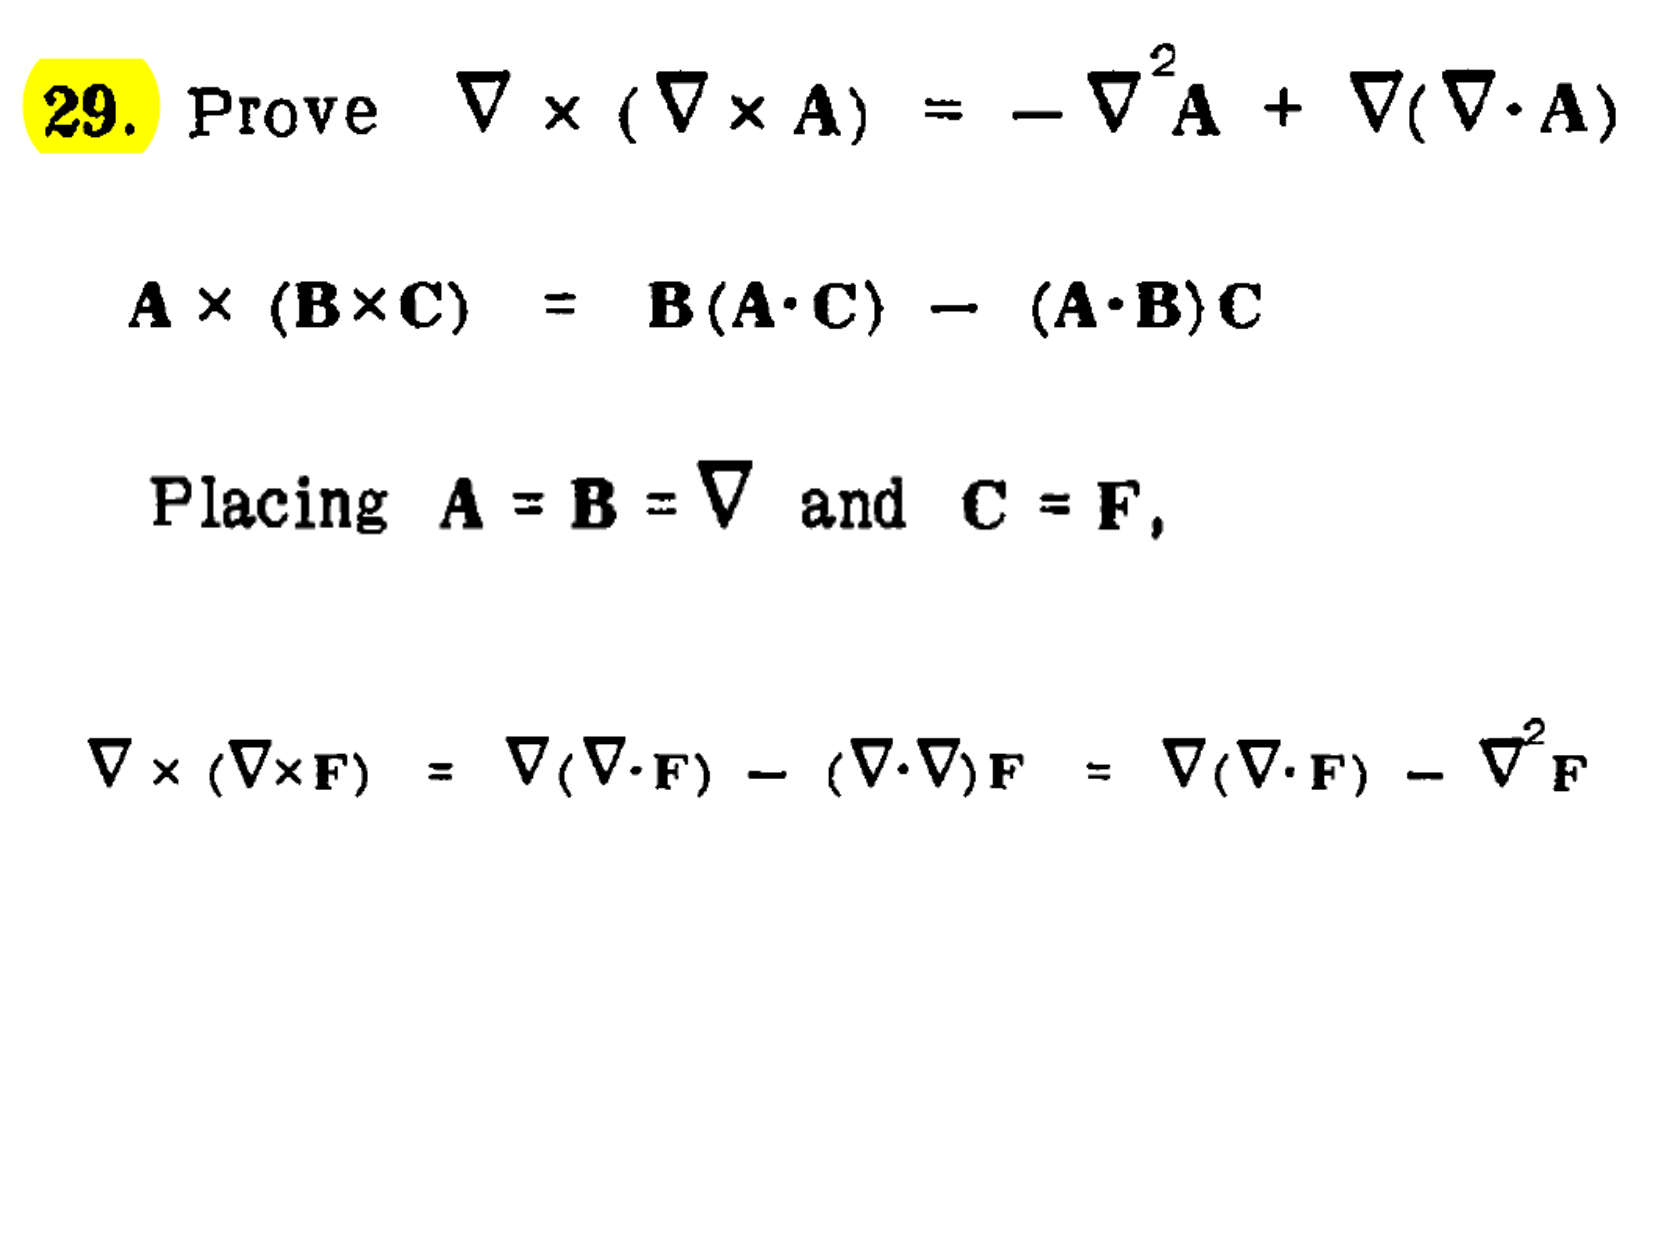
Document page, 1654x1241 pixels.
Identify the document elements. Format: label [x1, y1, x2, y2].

picture [118, 448, 1182, 567]
picture [104, 236, 1300, 367]
picture [16, 23, 1630, 180]
picture [52, 693, 1595, 815]
